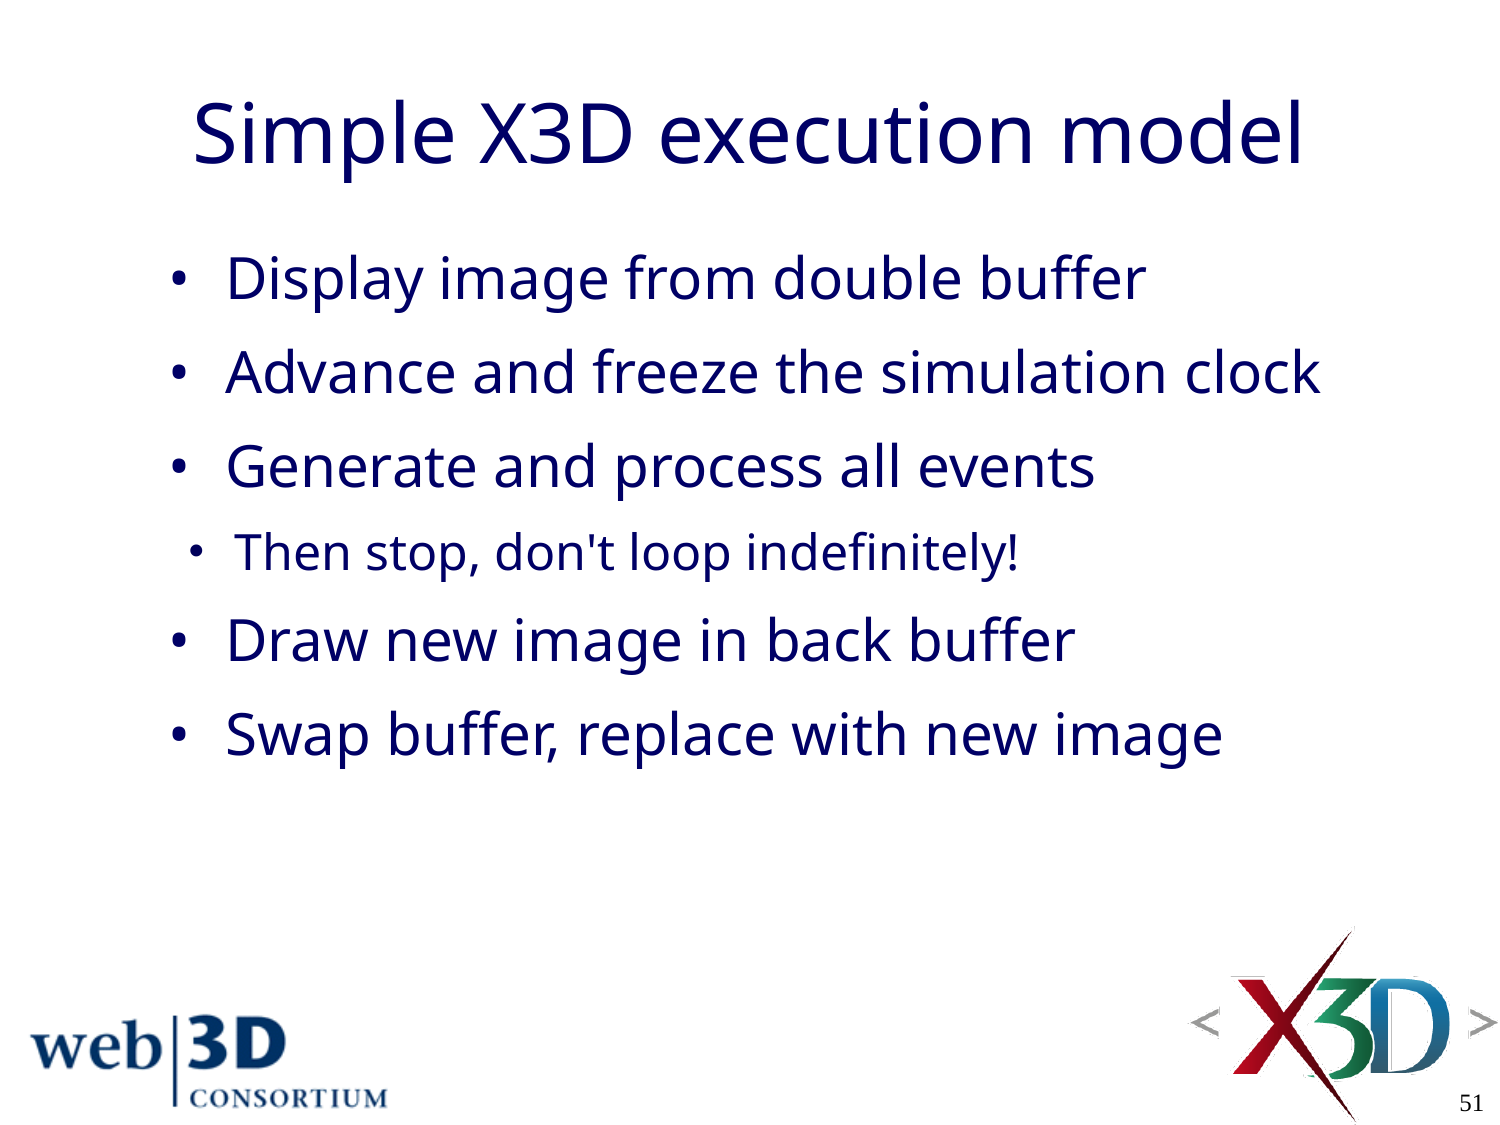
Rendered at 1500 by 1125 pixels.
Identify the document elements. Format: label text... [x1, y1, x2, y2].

title Simple X3D execution model [112, 37, 1388, 225]
list Display image from double buffer Advance and freeze the simulation clock Generate and process all events Then stop, don't loop indefinitely! Draw new image in back buffer Swap buffer, replace with new image [112, 237, 1388, 1000]
picture [1187, 926, 1500, 1125]
picture [12, 998, 413, 1118]
